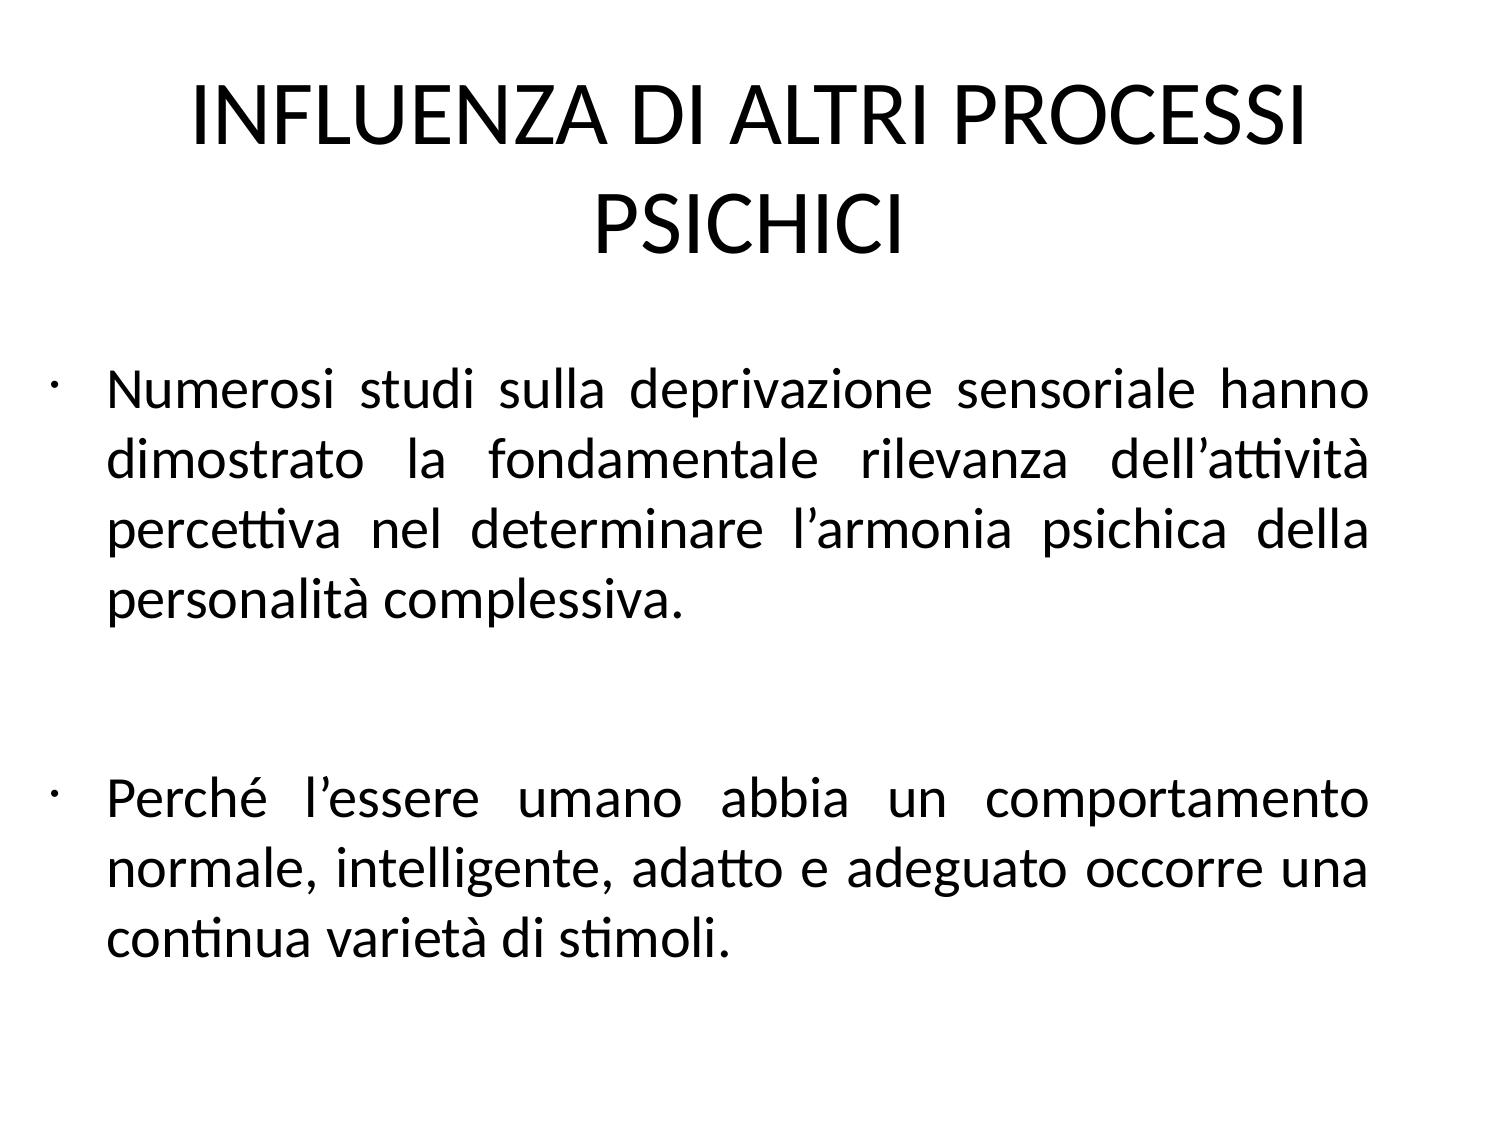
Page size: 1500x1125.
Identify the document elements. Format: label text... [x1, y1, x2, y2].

list Numerosi studi sulla deprivazione sensoriale hanno dimostrato la fondamentale rilevanza dell’attività percettiva nel determinare l’armonia psichica della personalità complessiva. Perché l’essere umano abbia un comportamento normale, intelligente, adatto e adeguato occorre una continua varietà di stimoli. [35, 342, 1386, 1003]
title INFLUENZA DI ALTRI PROCESSI PSICHICI [75, 45, 1425, 260]
